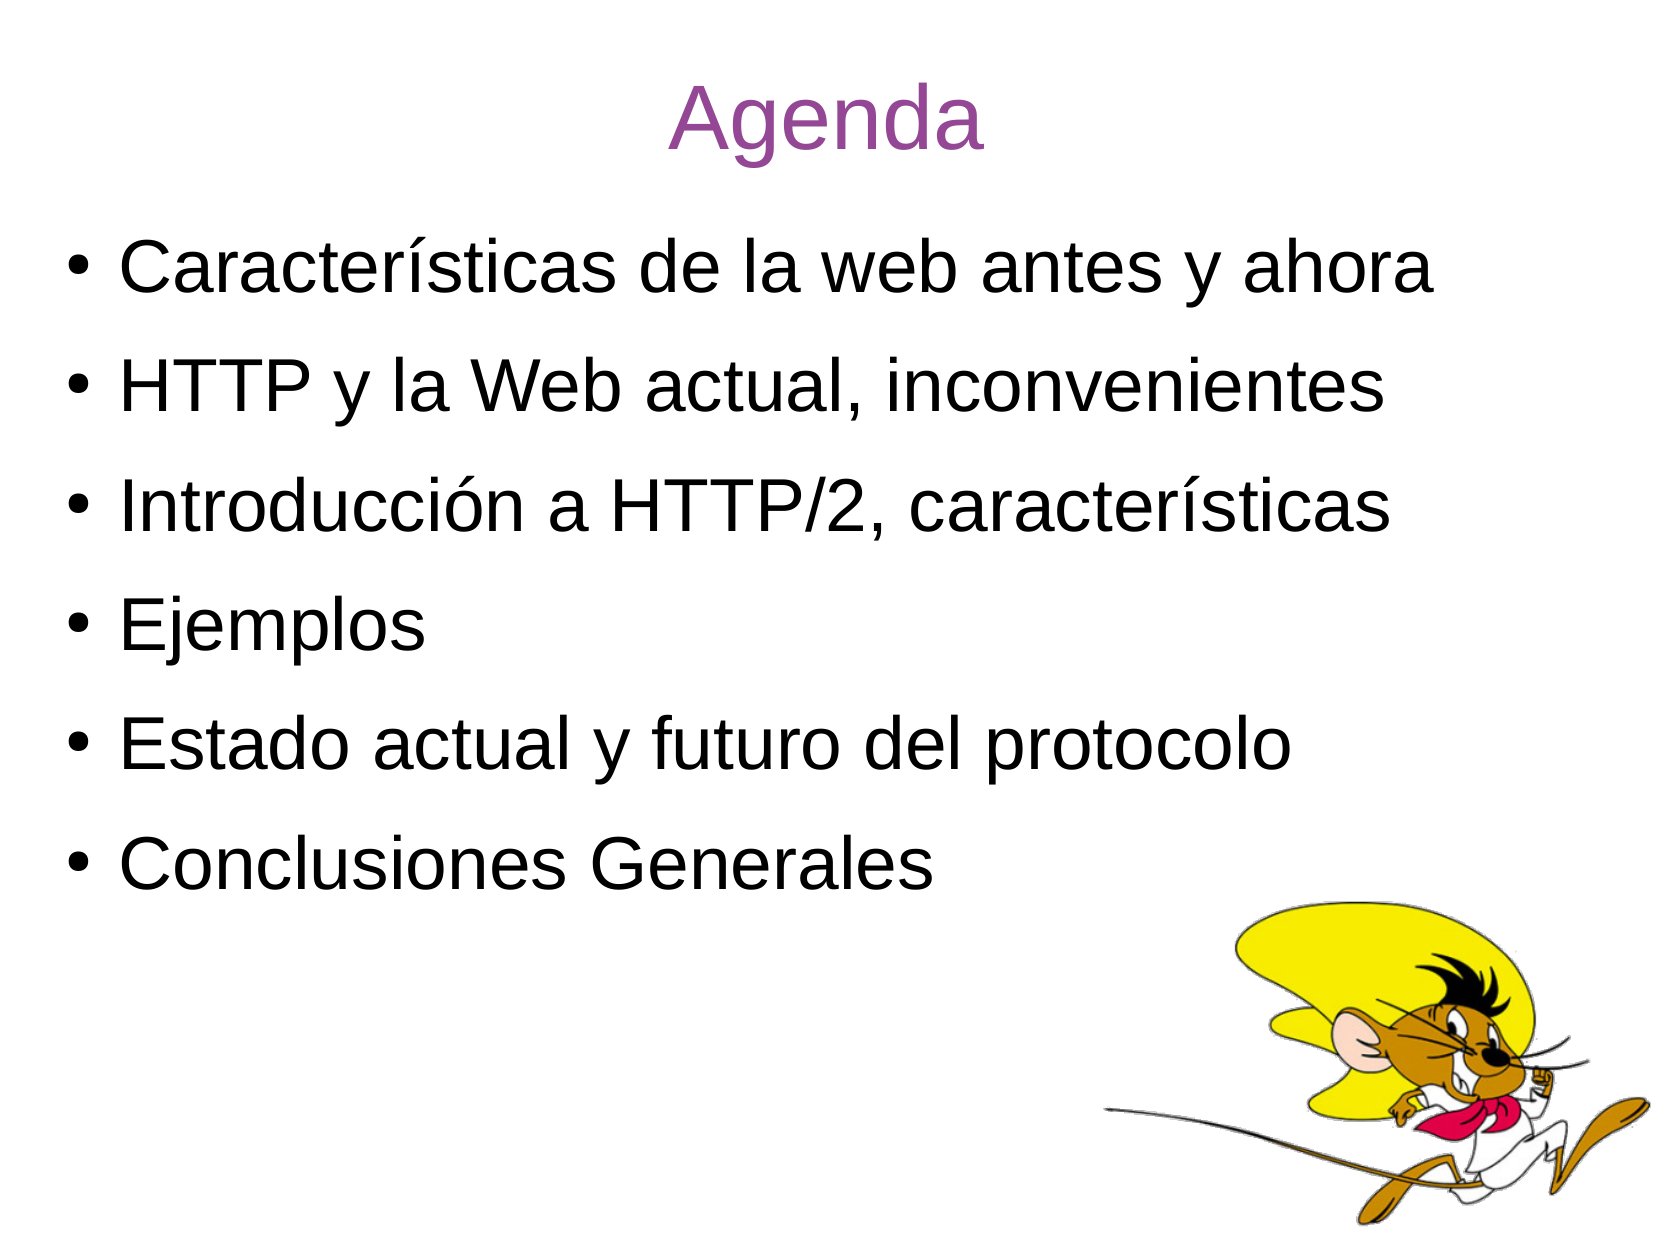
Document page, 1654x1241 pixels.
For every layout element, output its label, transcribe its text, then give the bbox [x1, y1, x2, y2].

title Agenda [82, 13, 1571, 222]
list Características de la web antes y ahora HTTP y la Web actual, inconvenientes Introducción a HTTP/2, características Ejemplos Estado actual y futuro del protocolo Conclusiones Generales [47, 224, 1630, 1217]
picture [1100, 897, 1654, 1231]
